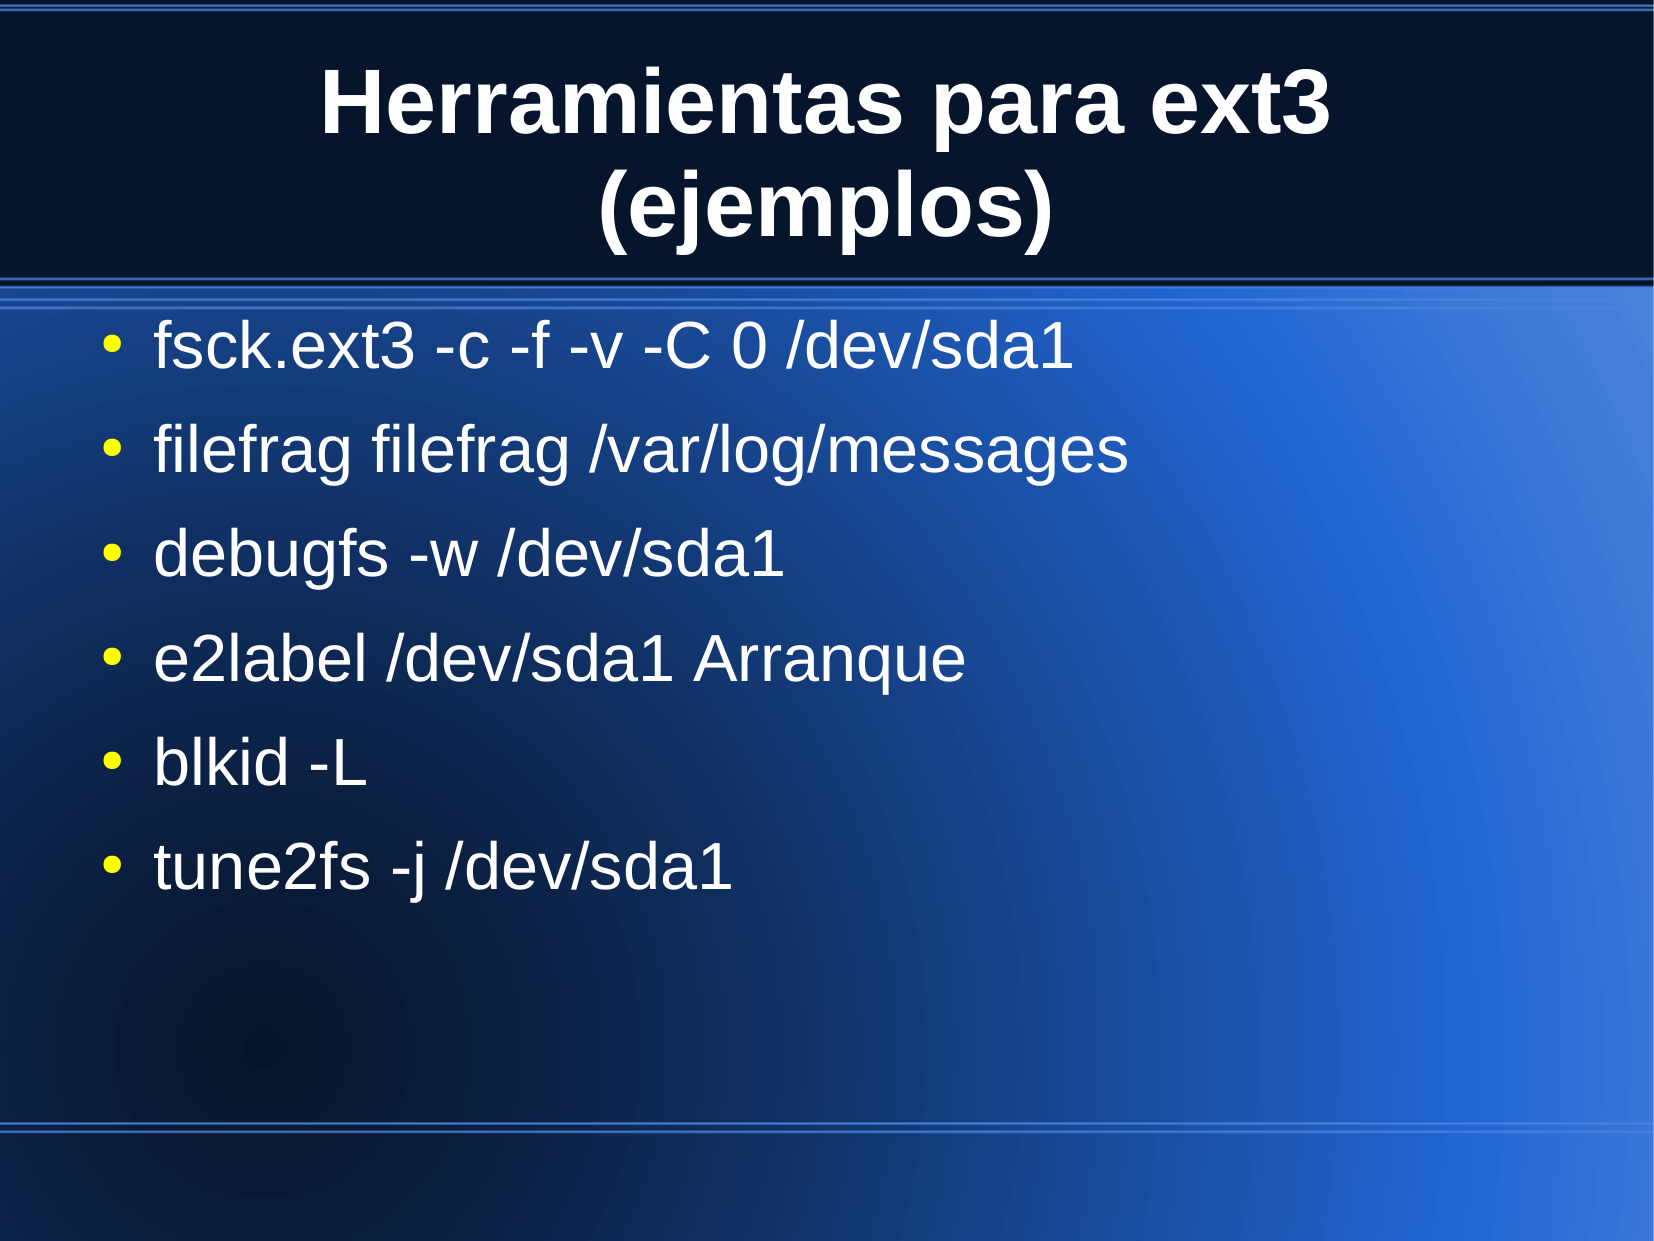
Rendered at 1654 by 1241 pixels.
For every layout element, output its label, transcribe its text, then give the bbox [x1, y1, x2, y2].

list fsck.ext3 -c -f -v -C 0 /dev/sda1 filefrag filefrag /var/log/messages debugfs -w /dev/sda1 e2label /dev/sda1 Arranque blkid -L tune2fs -j /dev/sda1 [82, 307, 1571, 1112]
title Herramientas para ext3 (ejemplos) [82, 50, 1571, 256]
picture [0, 0, 1654, 1241]
